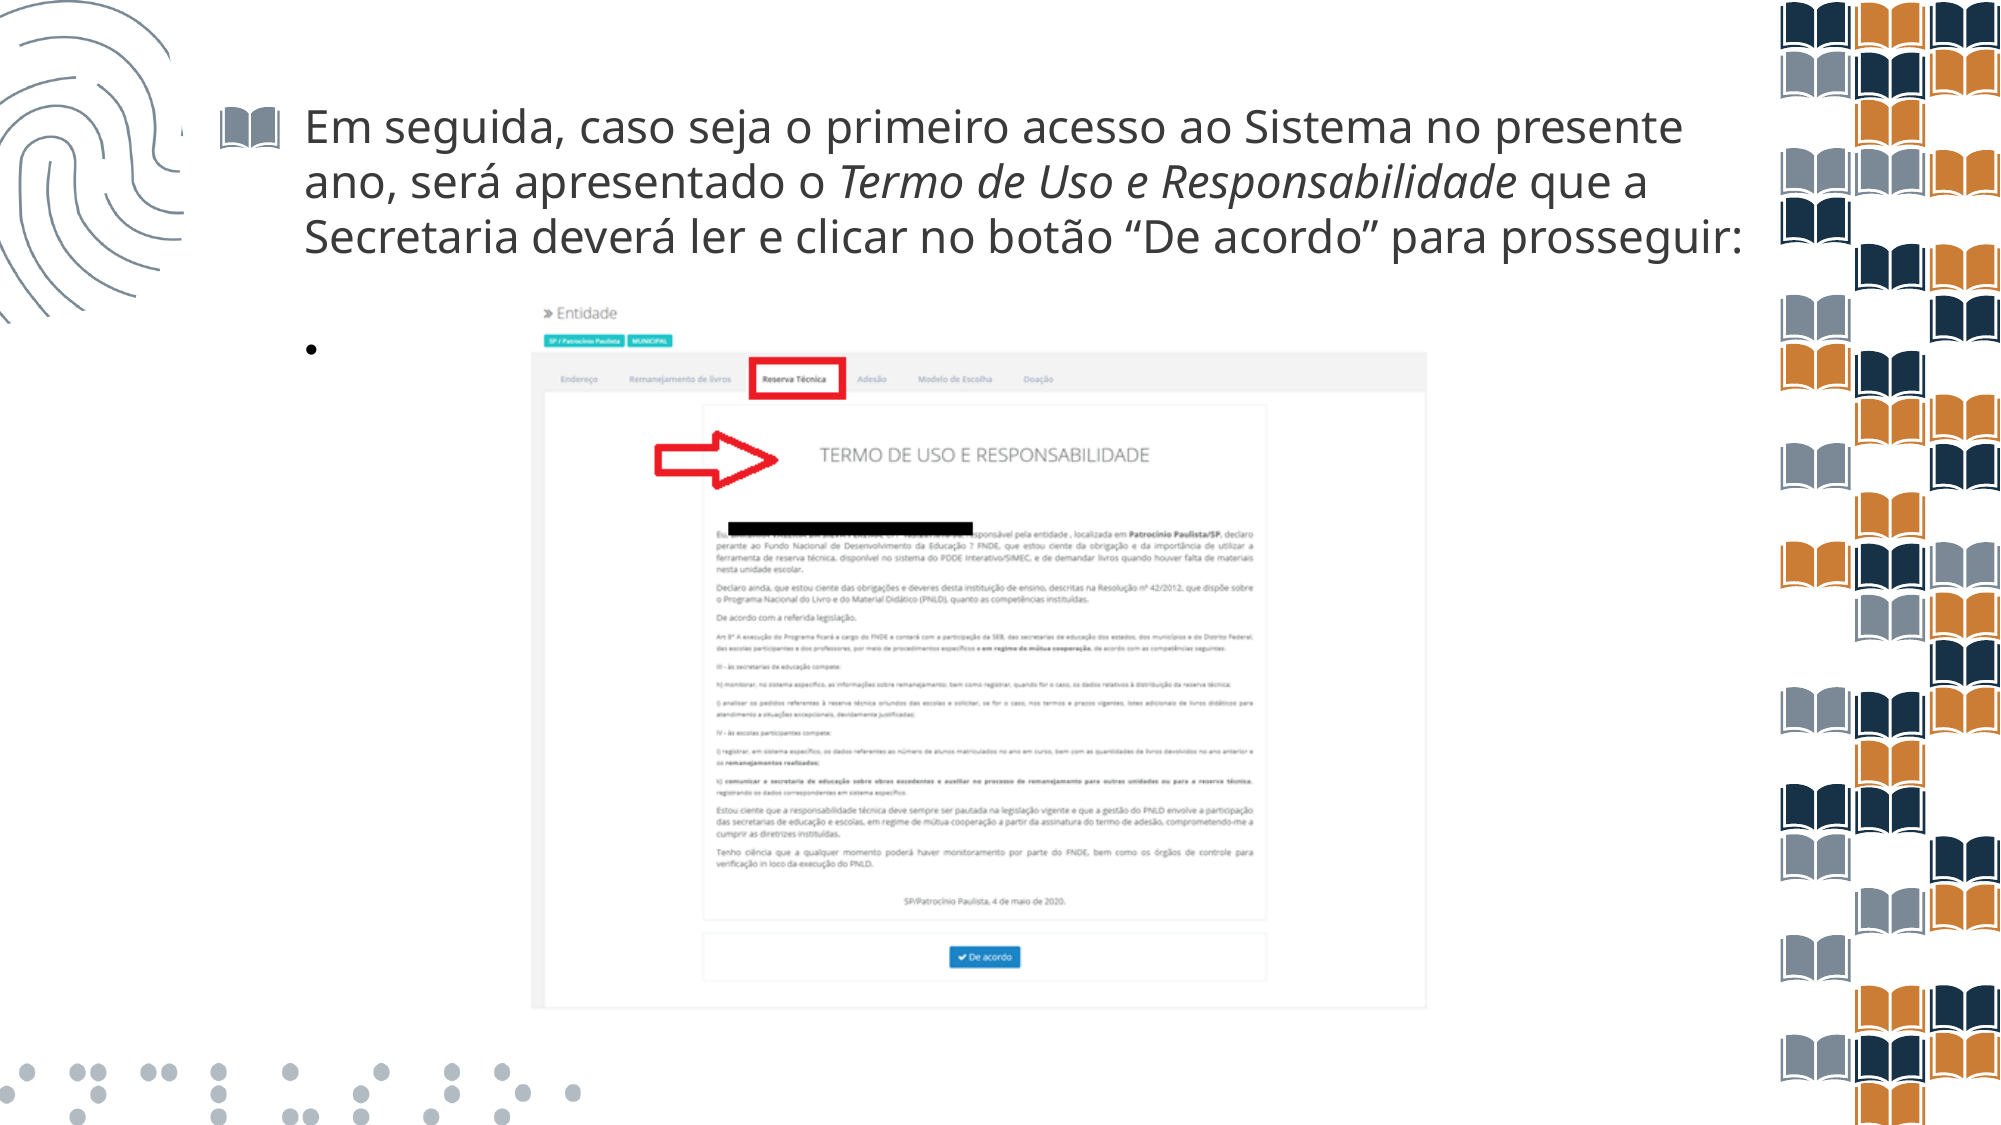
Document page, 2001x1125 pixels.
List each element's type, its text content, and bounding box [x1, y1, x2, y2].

text_box [1780, 1032, 1851, 1082]
text_box [1780, 145, 1851, 245]
text_box [1855, 983, 1926, 1125]
text_box [1780, 0, 1851, 99]
text_box [1929, 0, 2000, 97]
text_box [1855, 592, 1926, 643]
text_box Em seguida, caso seja o primeiro acesso ao Sistema no presente ano, será apresentado o Termo de Uso e Responsabilidade que a Secretaria deverá ler e clicar no botão “De acordo” para prosseguir: [289, 89, 1770, 383]
text_box [1929, 983, 2000, 1081]
text_box [1780, 539, 1851, 589]
text_box [1855, 241, 1926, 292]
text_box [1929, 392, 2000, 492]
text_box [1855, 0, 1926, 197]
text_box [1929, 539, 2000, 735]
text_box [1780, 684, 1851, 735]
text_box [1929, 293, 2000, 343]
text_box [1855, 689, 1926, 835]
text_box [1780, 292, 1851, 392]
text_box [1929, 147, 2000, 198]
text_box [1855, 885, 1926, 936]
text_box [1929, 834, 2000, 932]
text_box [1855, 541, 1926, 591]
text_box [1780, 932, 1851, 983]
text_box [0, 1063, 581, 1125]
text_box [1780, 440, 1851, 491]
text_box [220, 104, 280, 150]
text_box [1855, 490, 1926, 540]
text_box [1780, 781, 1851, 882]
text_box [0, 0, 210, 326]
text_box [1855, 348, 1926, 447]
picture [531, 288, 1427, 1010]
text_box [1929, 242, 2000, 292]
